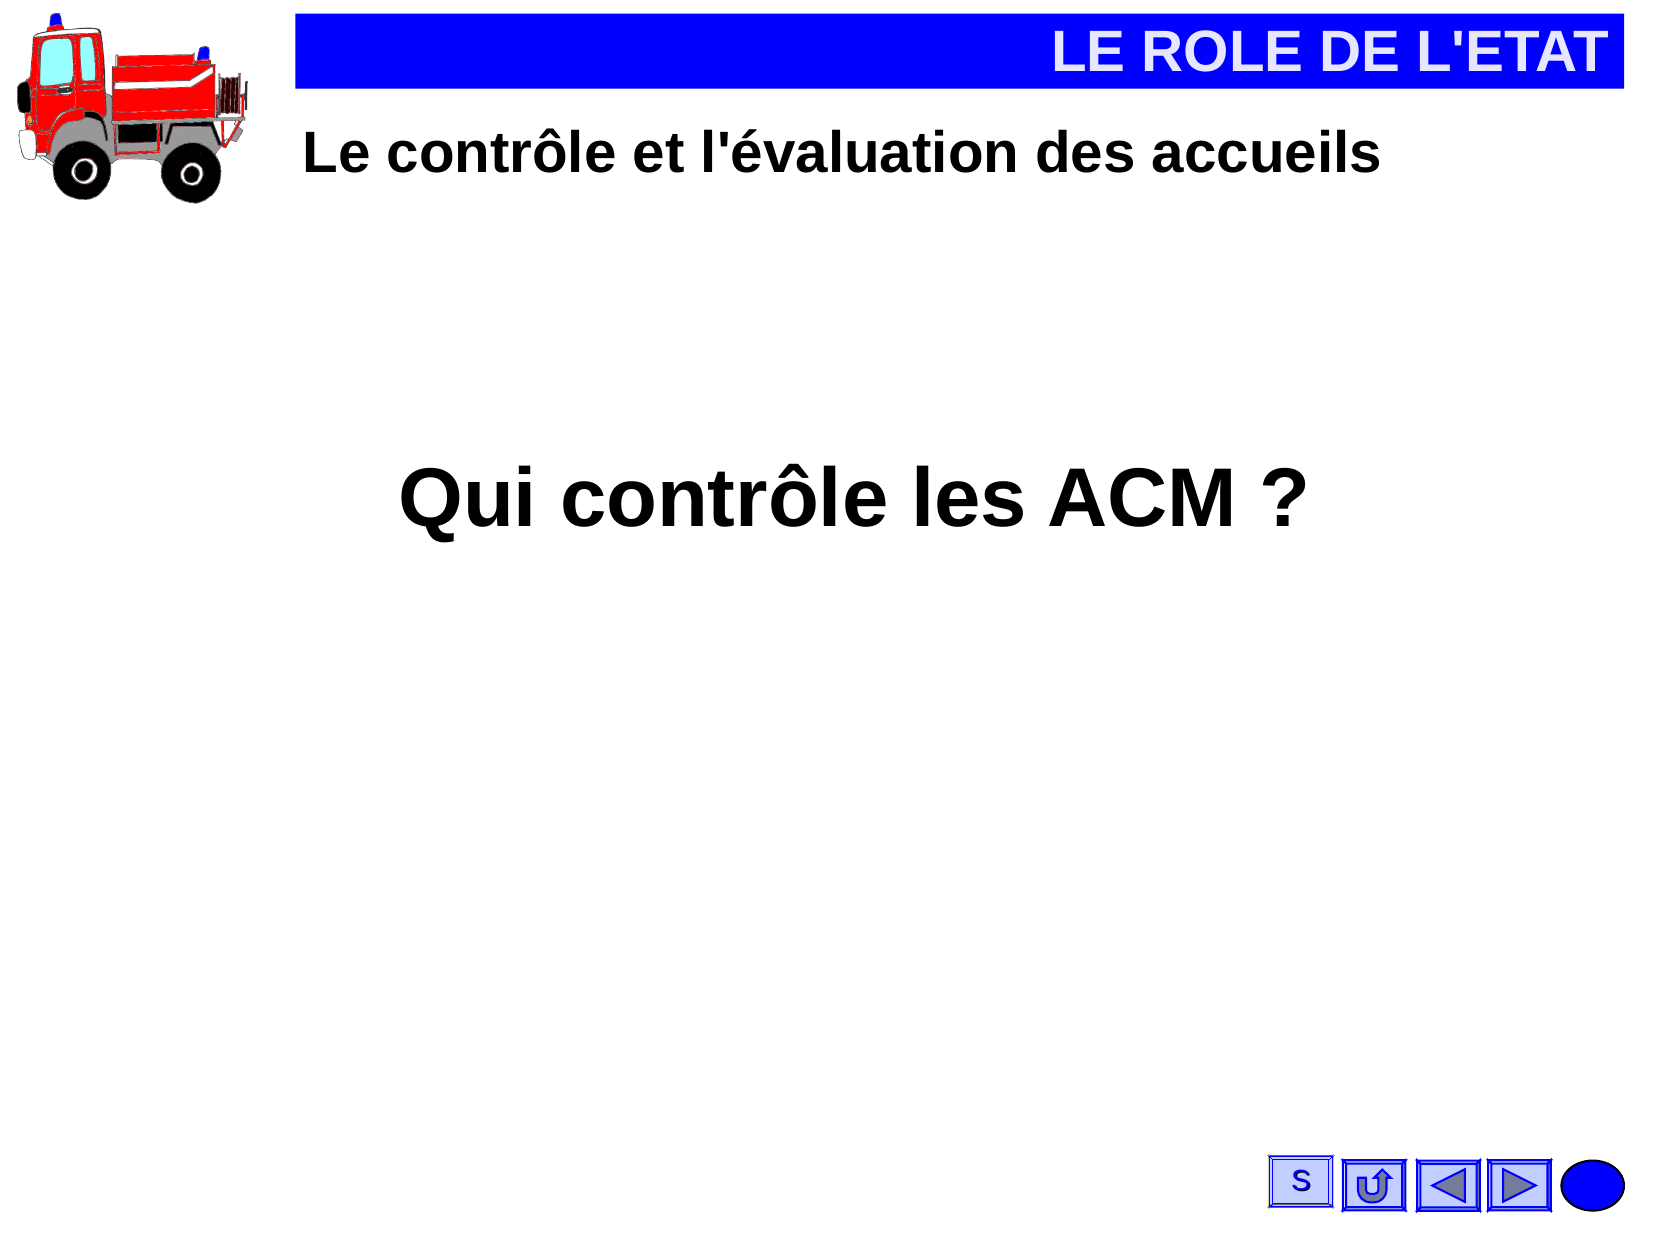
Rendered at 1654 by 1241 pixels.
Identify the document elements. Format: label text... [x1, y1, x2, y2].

text_box [1561, 1160, 1625, 1211]
text_box Le contrôle et l'évaluation des accueils [287, 112, 1415, 193]
list Qui contrôle les ACM ? [118, 354, 1536, 1124]
text_box LE ROLE DE L'ETAT [295, 13, 1625, 89]
picture [8, 8, 257, 216]
